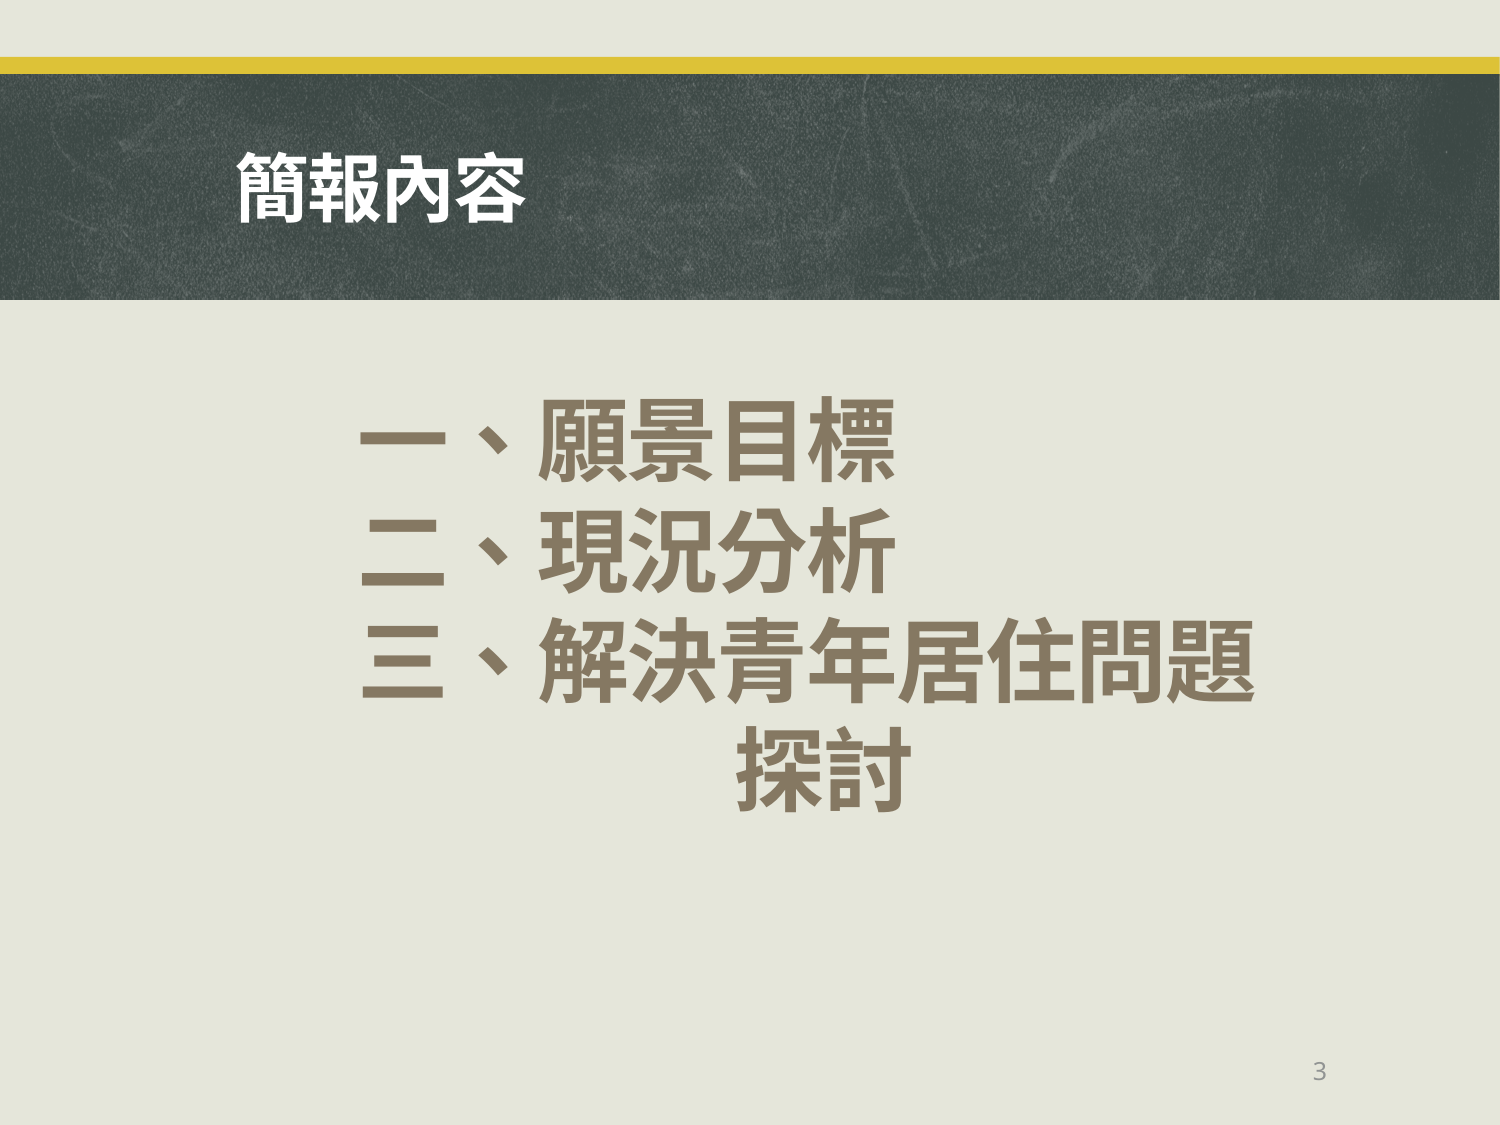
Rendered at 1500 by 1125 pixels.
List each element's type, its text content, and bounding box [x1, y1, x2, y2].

title 簡報內容 [0, 76, 1343, 300]
list 一、願景目標 二、現況分析 三、解決青年居住問題 探討 [342, 375, 1500, 1030]
picture [0, 74, 1500, 300]
slide_number <編號> [1099, 1042, 1343, 1103]
